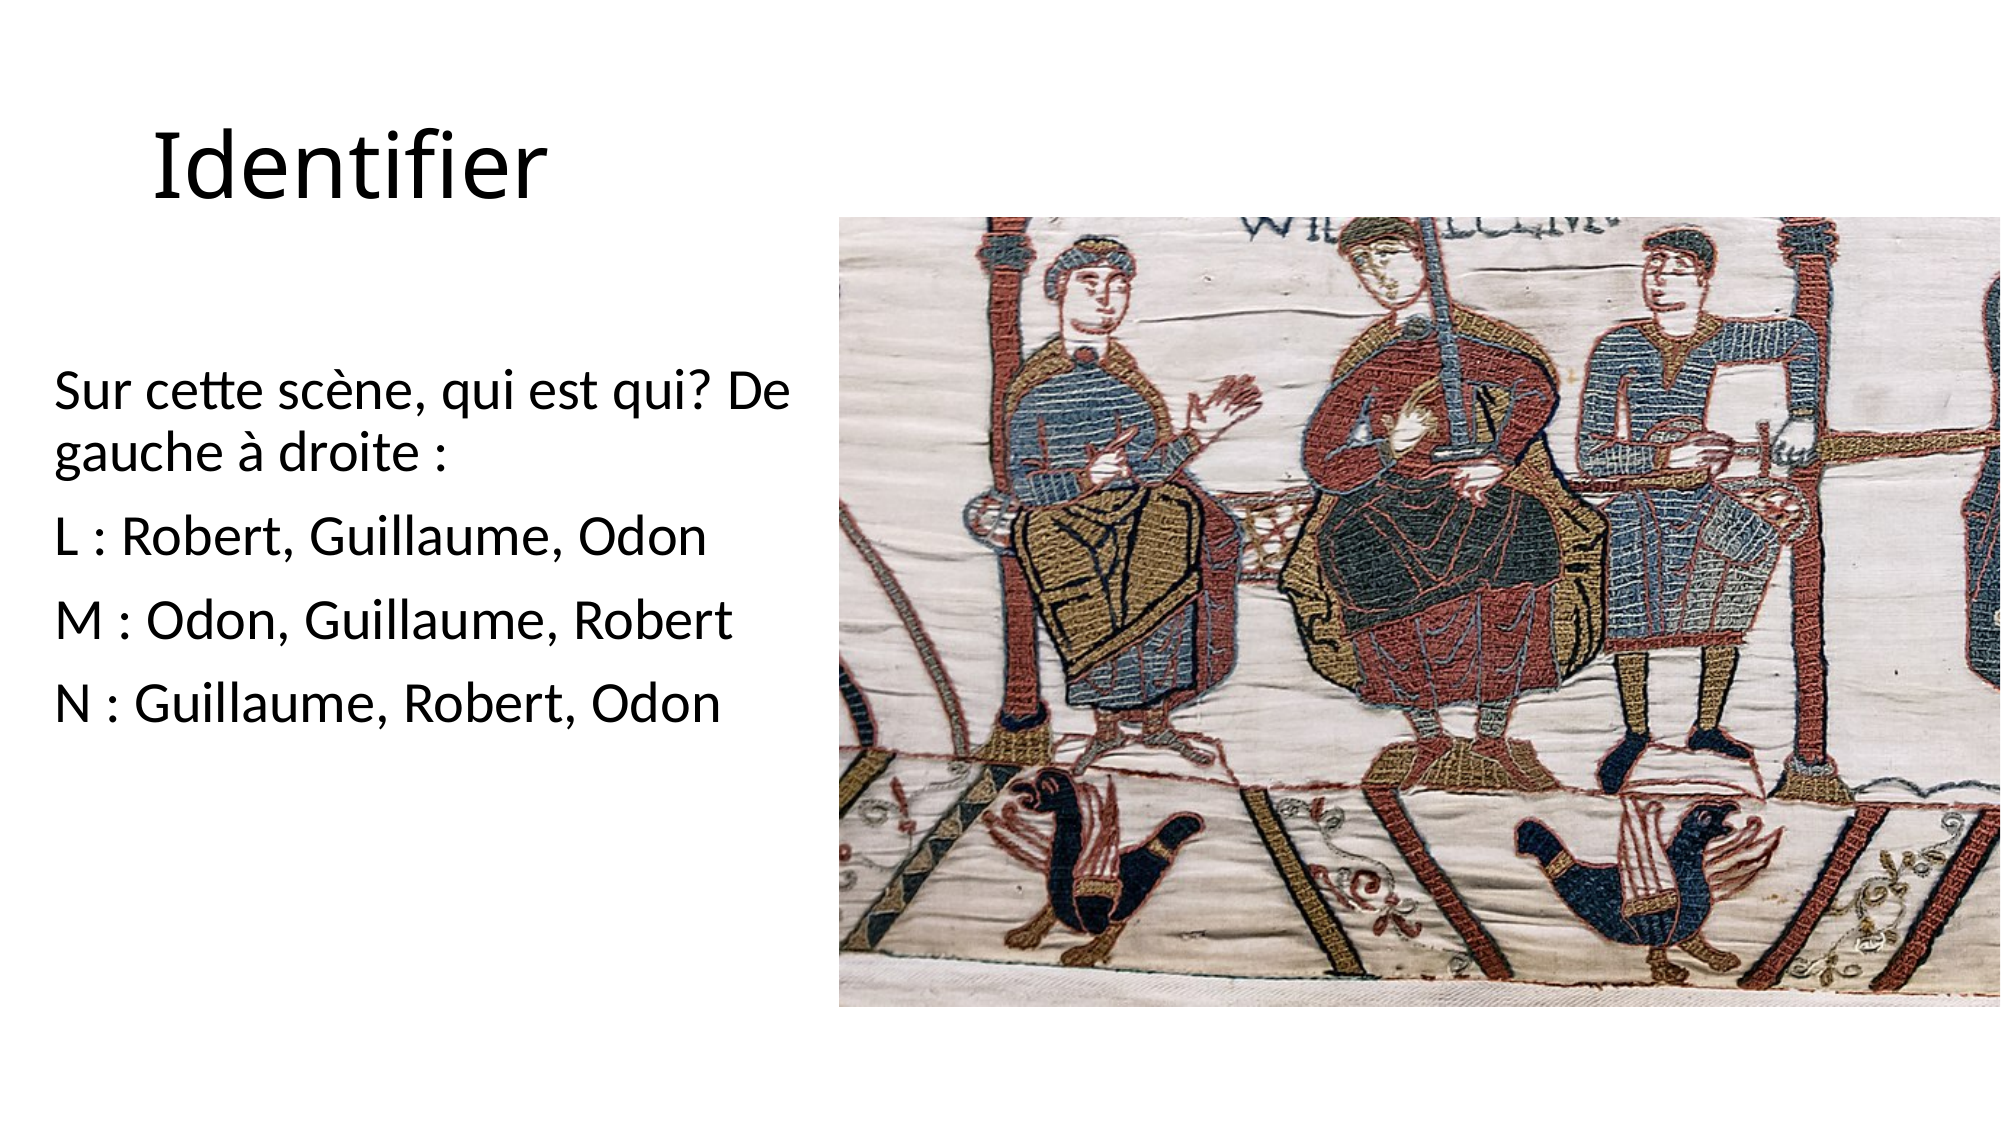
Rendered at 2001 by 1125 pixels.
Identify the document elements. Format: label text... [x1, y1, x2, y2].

list Sur cette scène, qui est qui? De gauche à droite : L : Robert, Guillaume, Odon M : Odon, Guillaume, Robert N : Guillaume, Robert, Odon [39, 351, 840, 1066]
picture [839, 217, 2000, 1007]
title Identifier [137, 59, 1863, 278]
